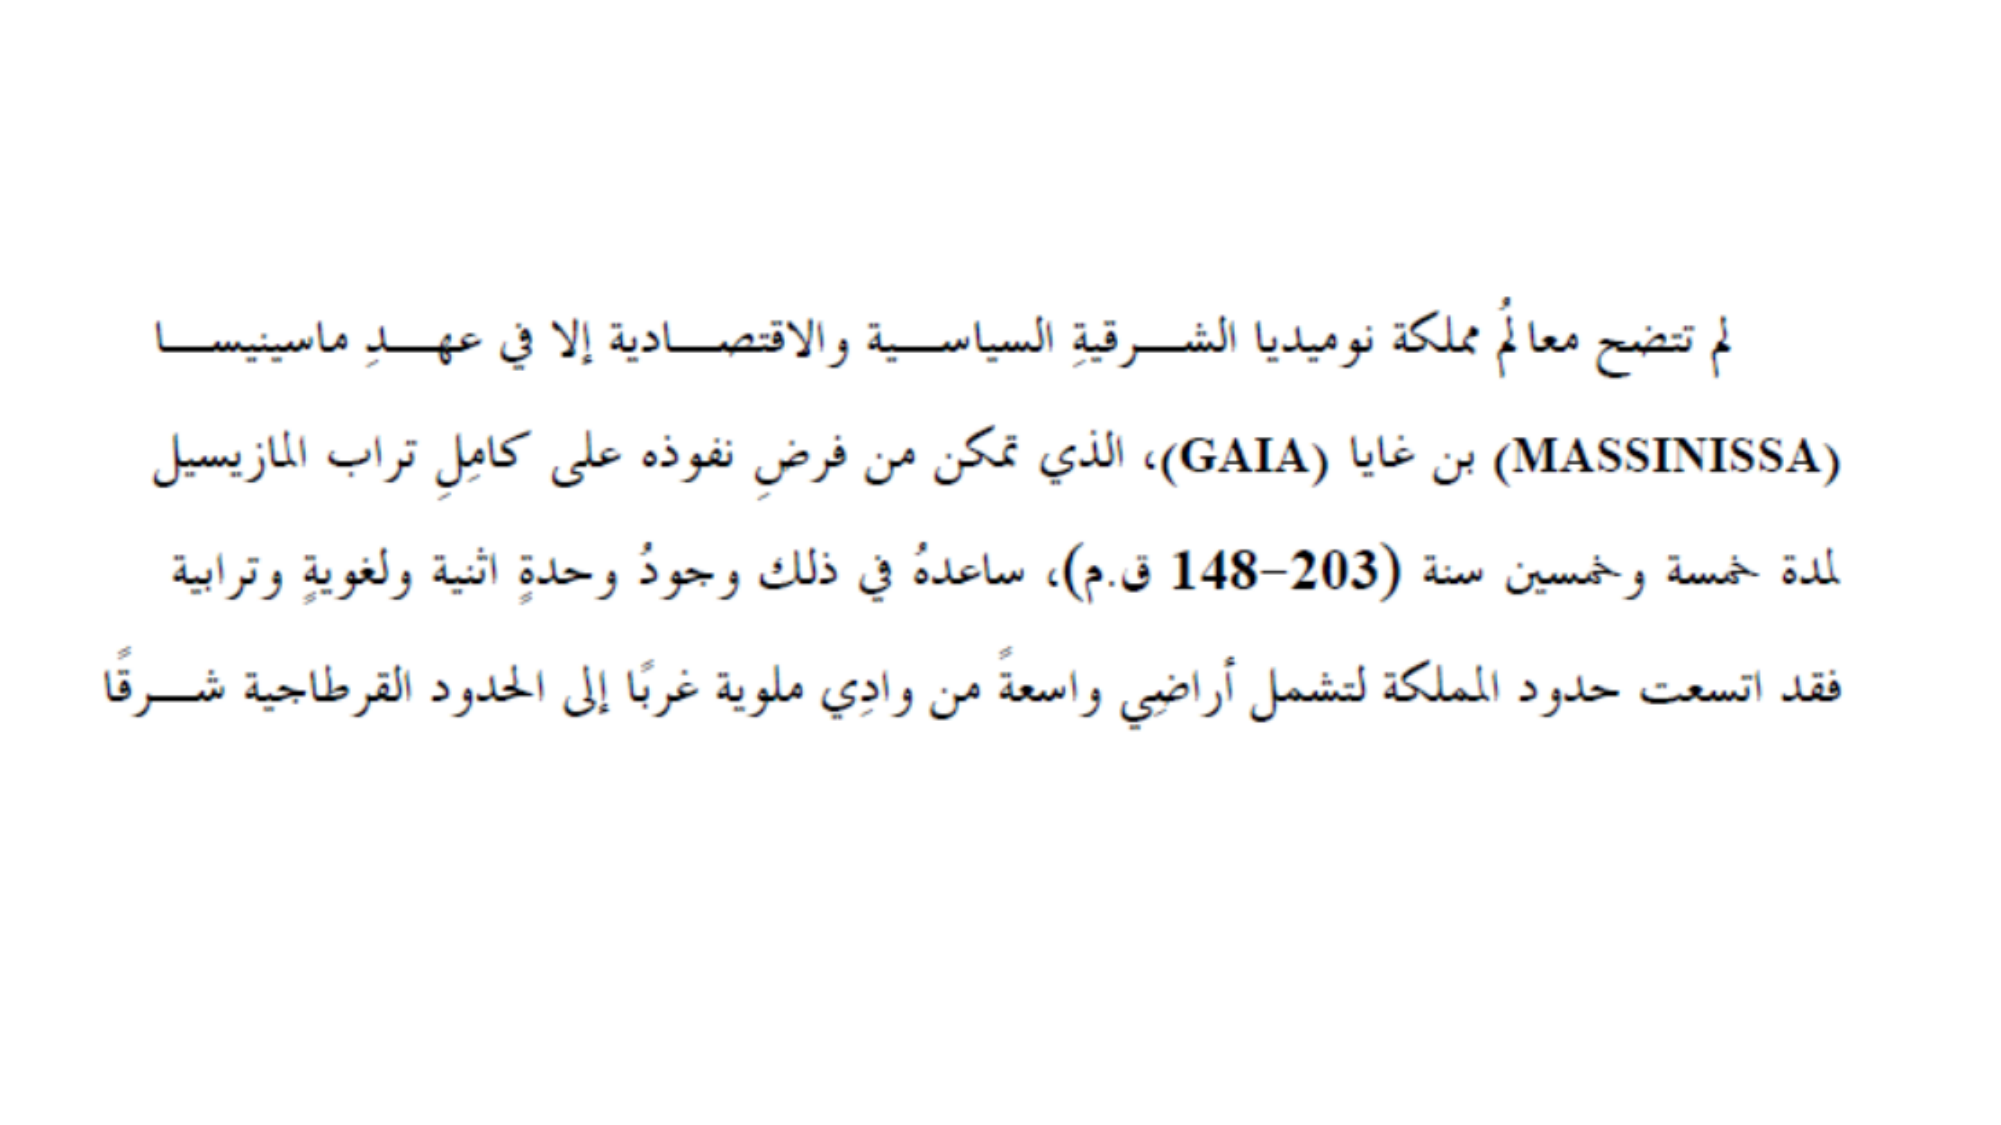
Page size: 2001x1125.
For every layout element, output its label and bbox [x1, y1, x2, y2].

picture [81, 279, 1919, 748]
